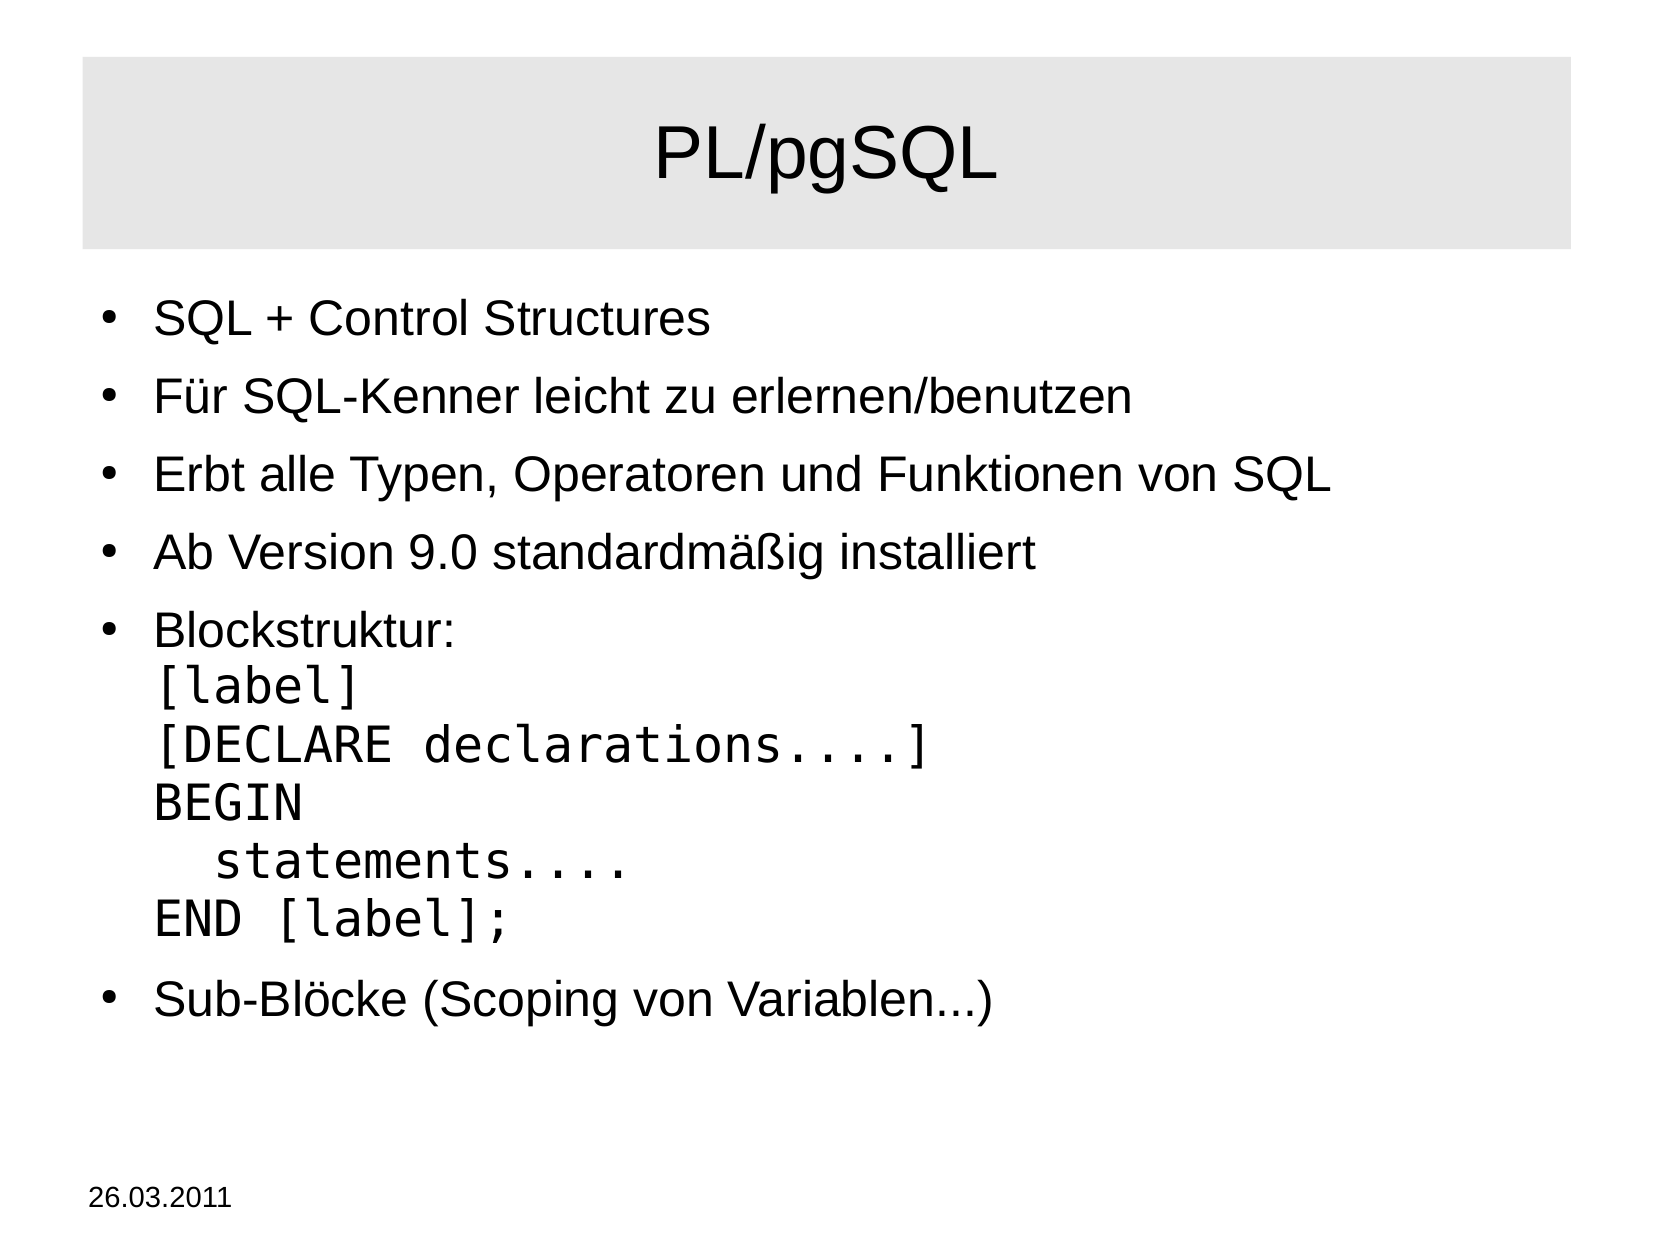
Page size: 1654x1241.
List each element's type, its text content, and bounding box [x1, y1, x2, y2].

title PL/pgSQL [82, 56, 1571, 250]
list SQL + Control Structures Für SQL-Kenner leicht zu erlernen/benutzen Erbt alle Typen, Operatoren und Funktionen von SQL Ab Version 9.0 standardmäßig installiert Blockstruktur: [label] [DECLARE declarations....] BEGIN statements.... END [label]; Sub-Blöcke (Scoping von Variablen...) [82, 290, 1571, 1094]
